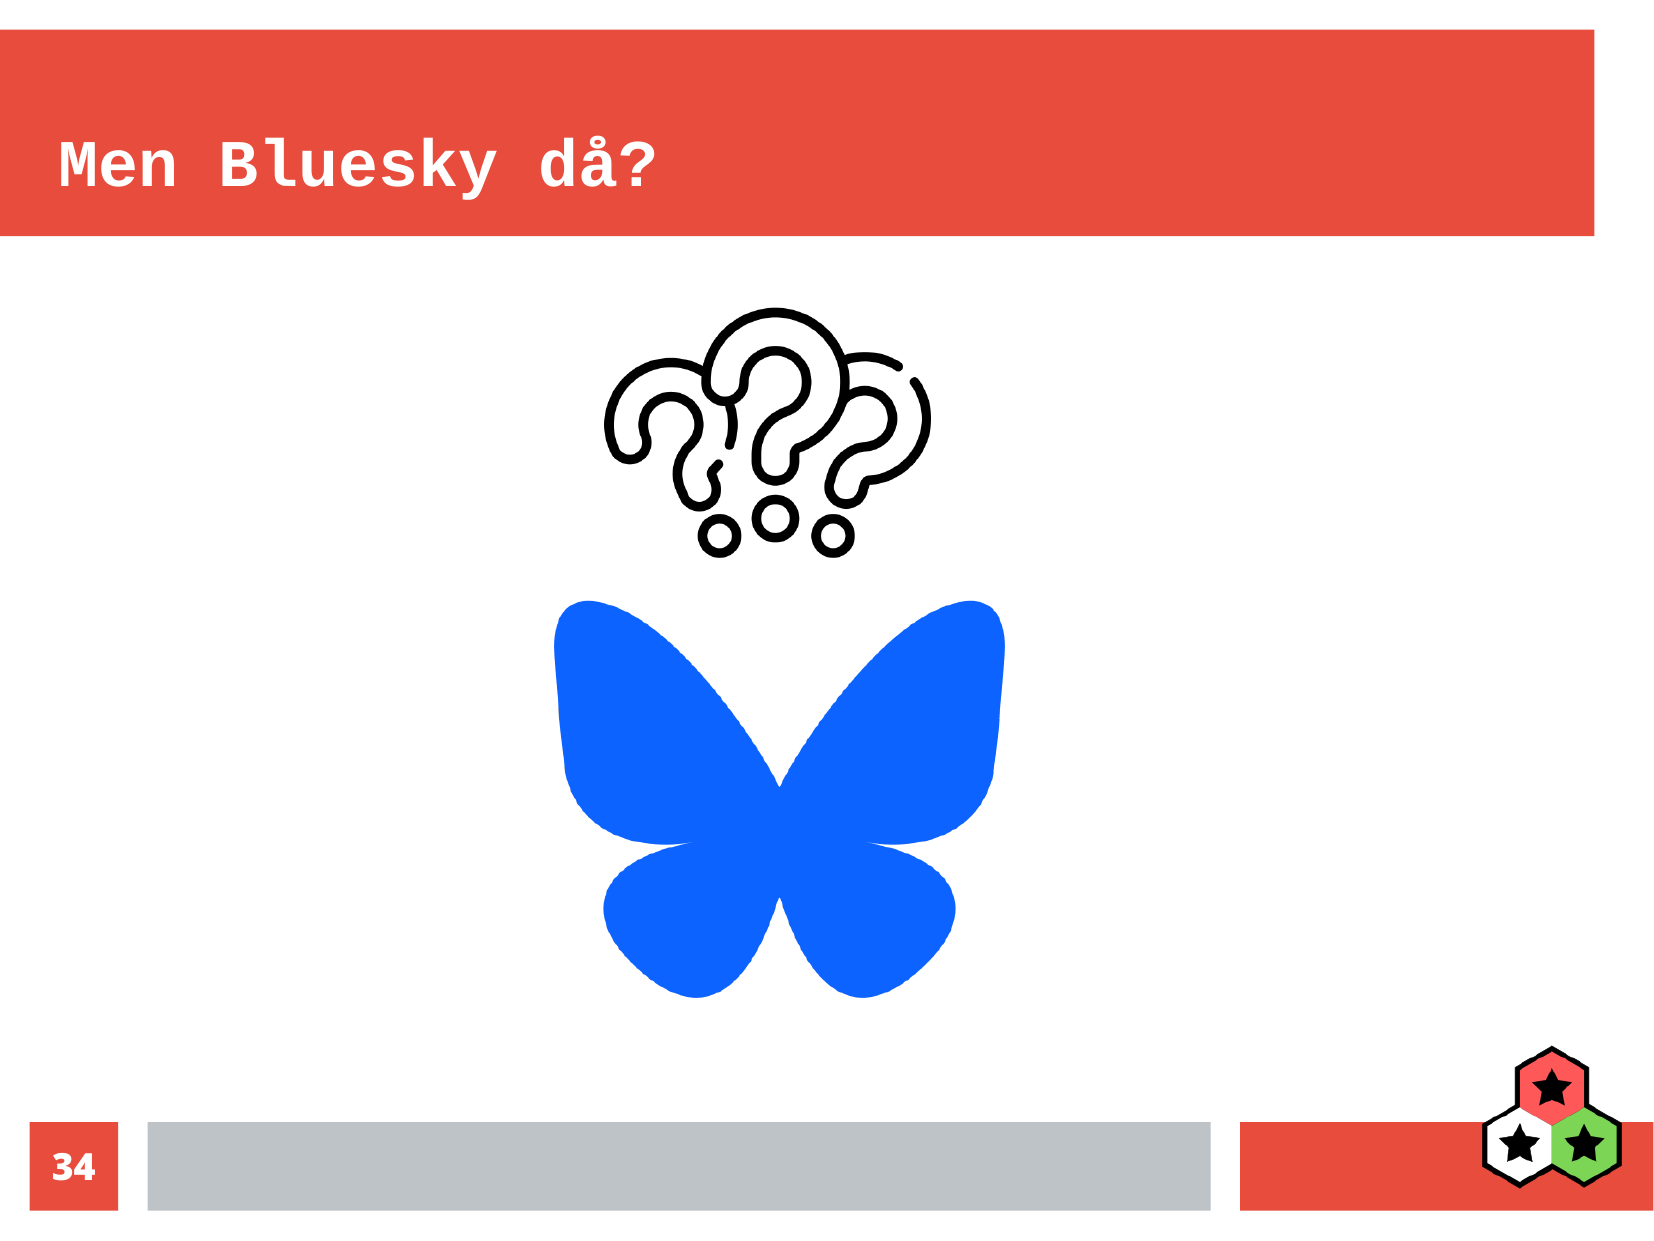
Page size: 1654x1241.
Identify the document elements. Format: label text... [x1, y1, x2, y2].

picture [546, 269, 1012, 1006]
picture [1463, 1028, 1640, 1205]
title Men Bluesky då? [59, 59, 1595, 207]
